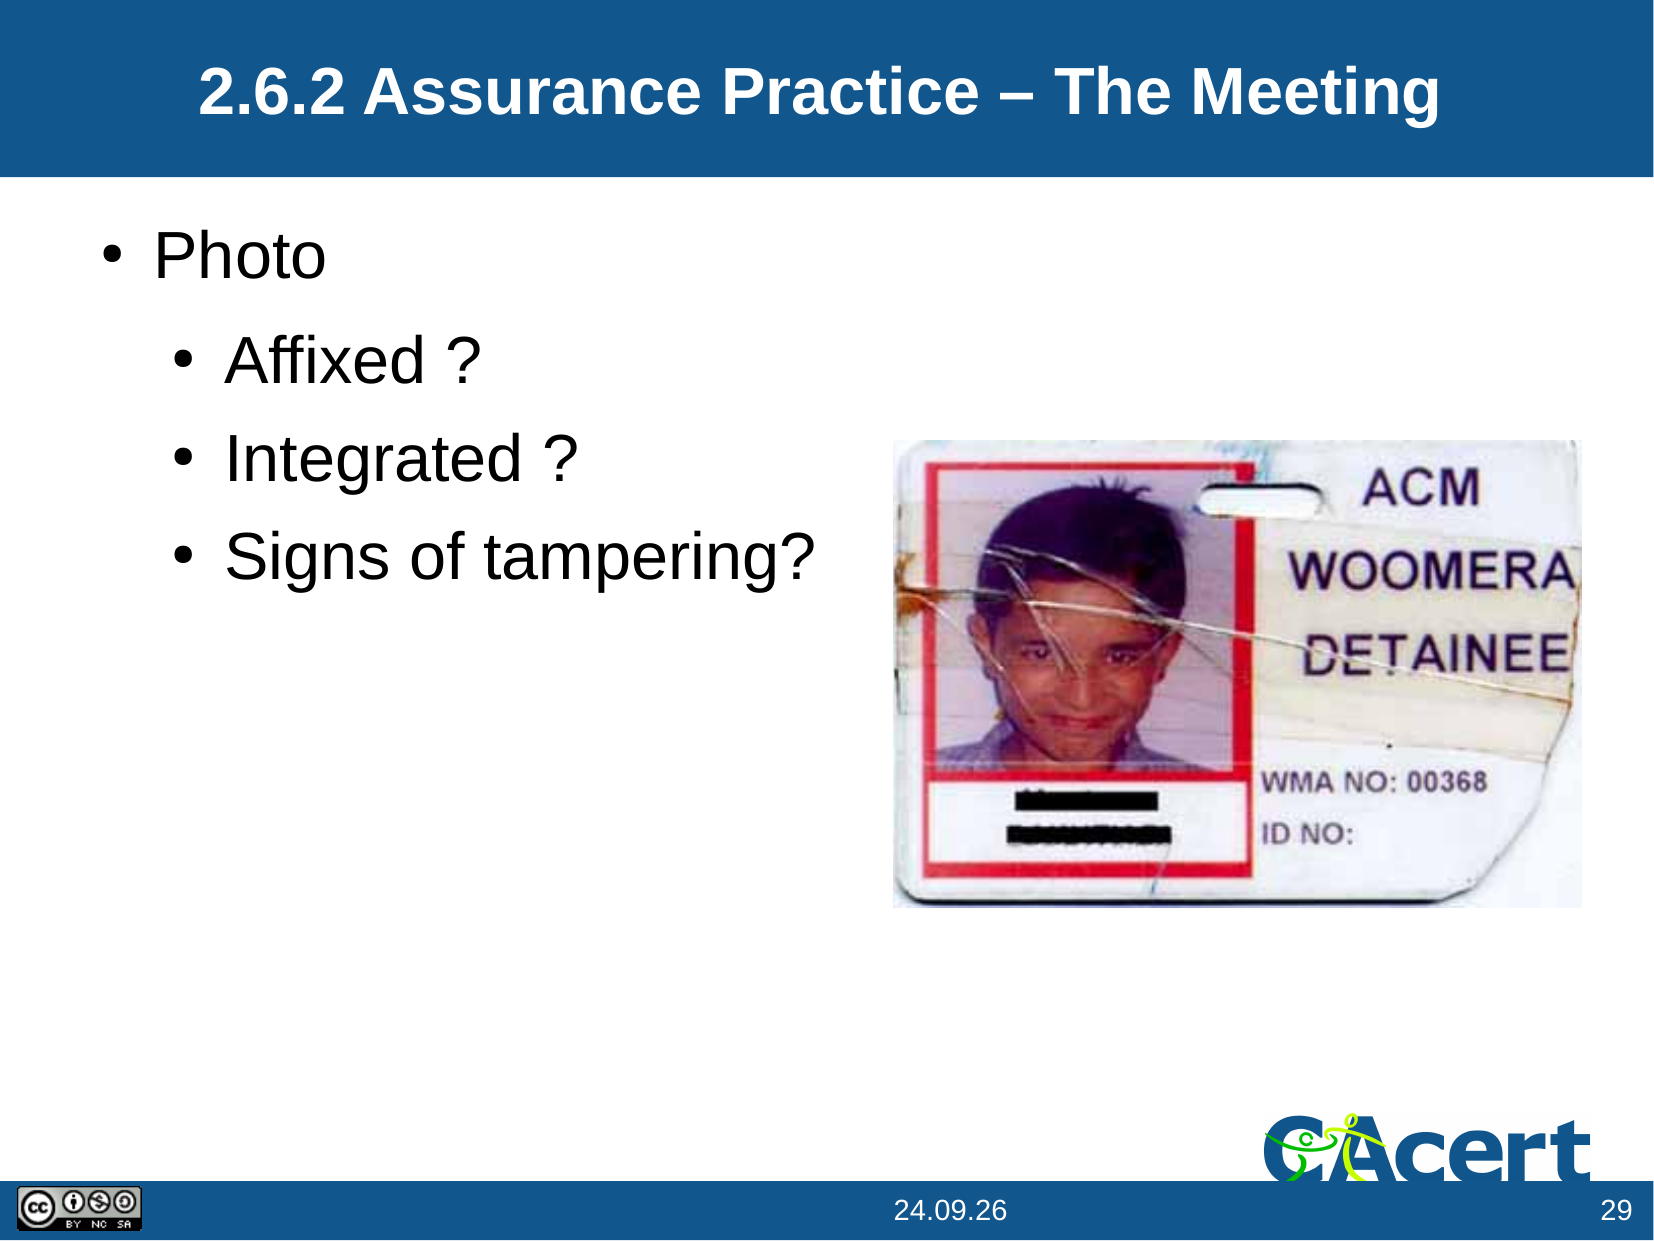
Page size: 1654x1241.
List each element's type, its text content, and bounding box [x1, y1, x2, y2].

picture [17, 1186, 142, 1231]
title 2.6.2 Assurance Practice – The Meeting [76, 17, 1565, 166]
list Photo Affixed ? Integrated ? Signs of tampering? [82, 218, 1571, 1091]
picture [1263, 1112, 1591, 1181]
picture [893, 440, 1582, 908]
